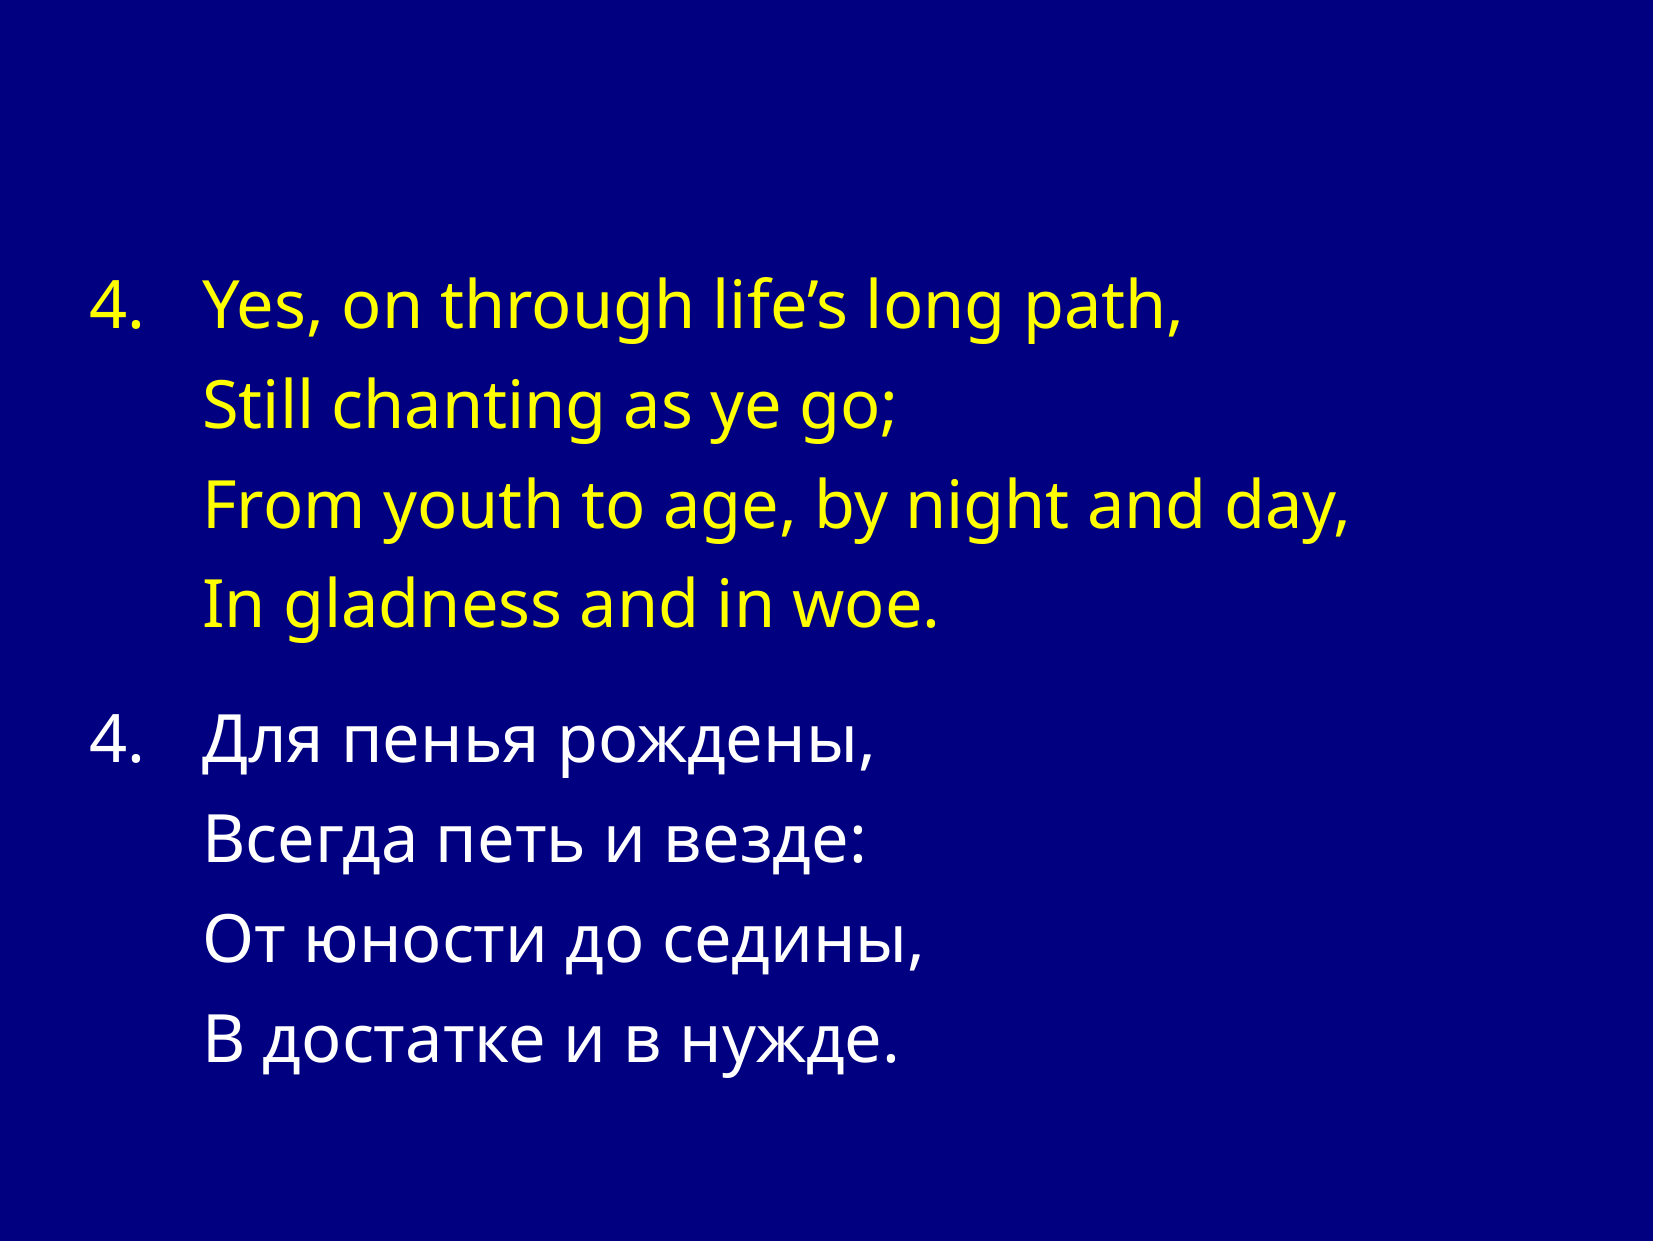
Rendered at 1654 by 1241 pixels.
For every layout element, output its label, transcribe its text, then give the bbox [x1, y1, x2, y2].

text_box 4. Для пенья рождены, Всегда петь и везде: От юности до седины, В достатке и в нужде. [75, 675, 1576, 1163]
text_box 4. Yes, on through life’s long path, Still chanting as ye go; From youth to age, by night and day, In gladness and in woe. [75, 150, 1576, 638]
